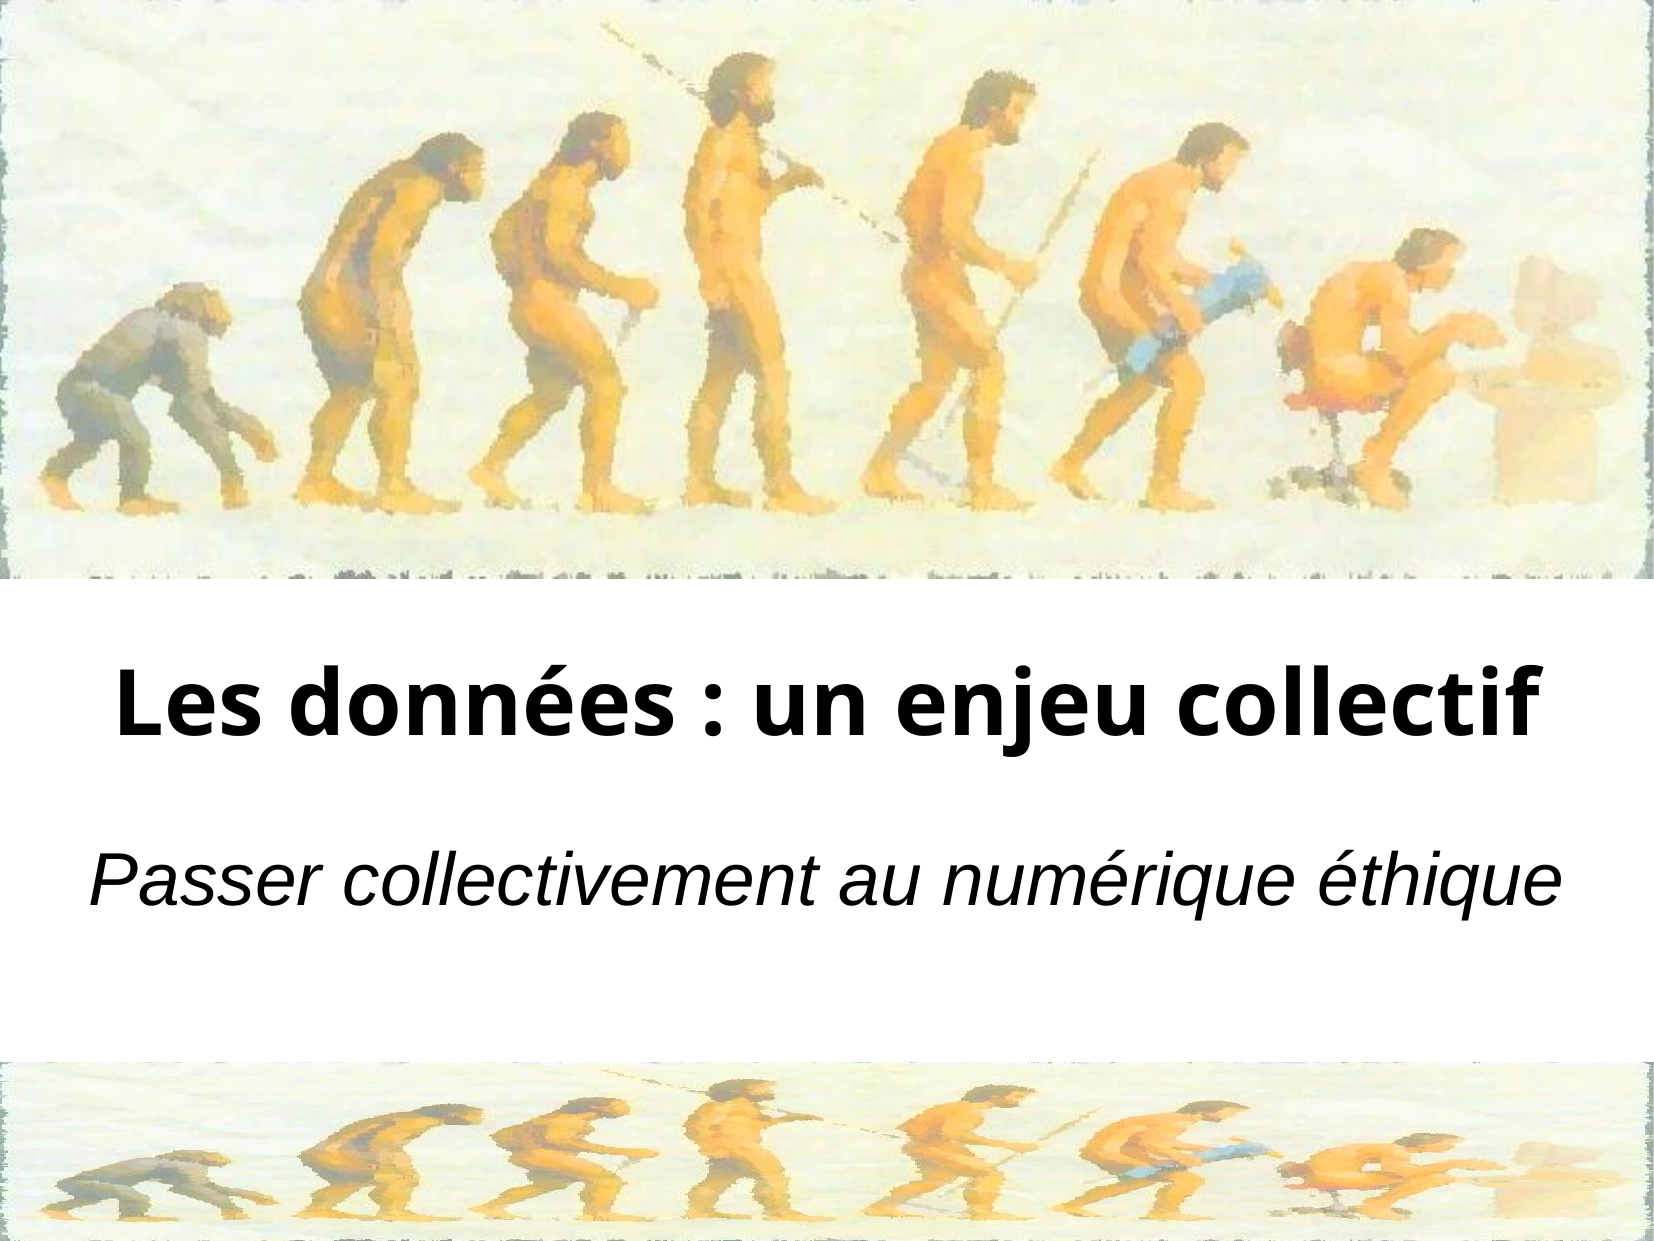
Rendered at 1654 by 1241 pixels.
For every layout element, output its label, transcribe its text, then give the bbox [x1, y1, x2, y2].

subtitle Passer collectivement au numérique éthique [82, 767, 1571, 993]
picture [0, 0, 1654, 579]
picture [0, 1062, 1654, 1241]
title Les données : un enjeu collectif [47, 566, 1607, 834]
